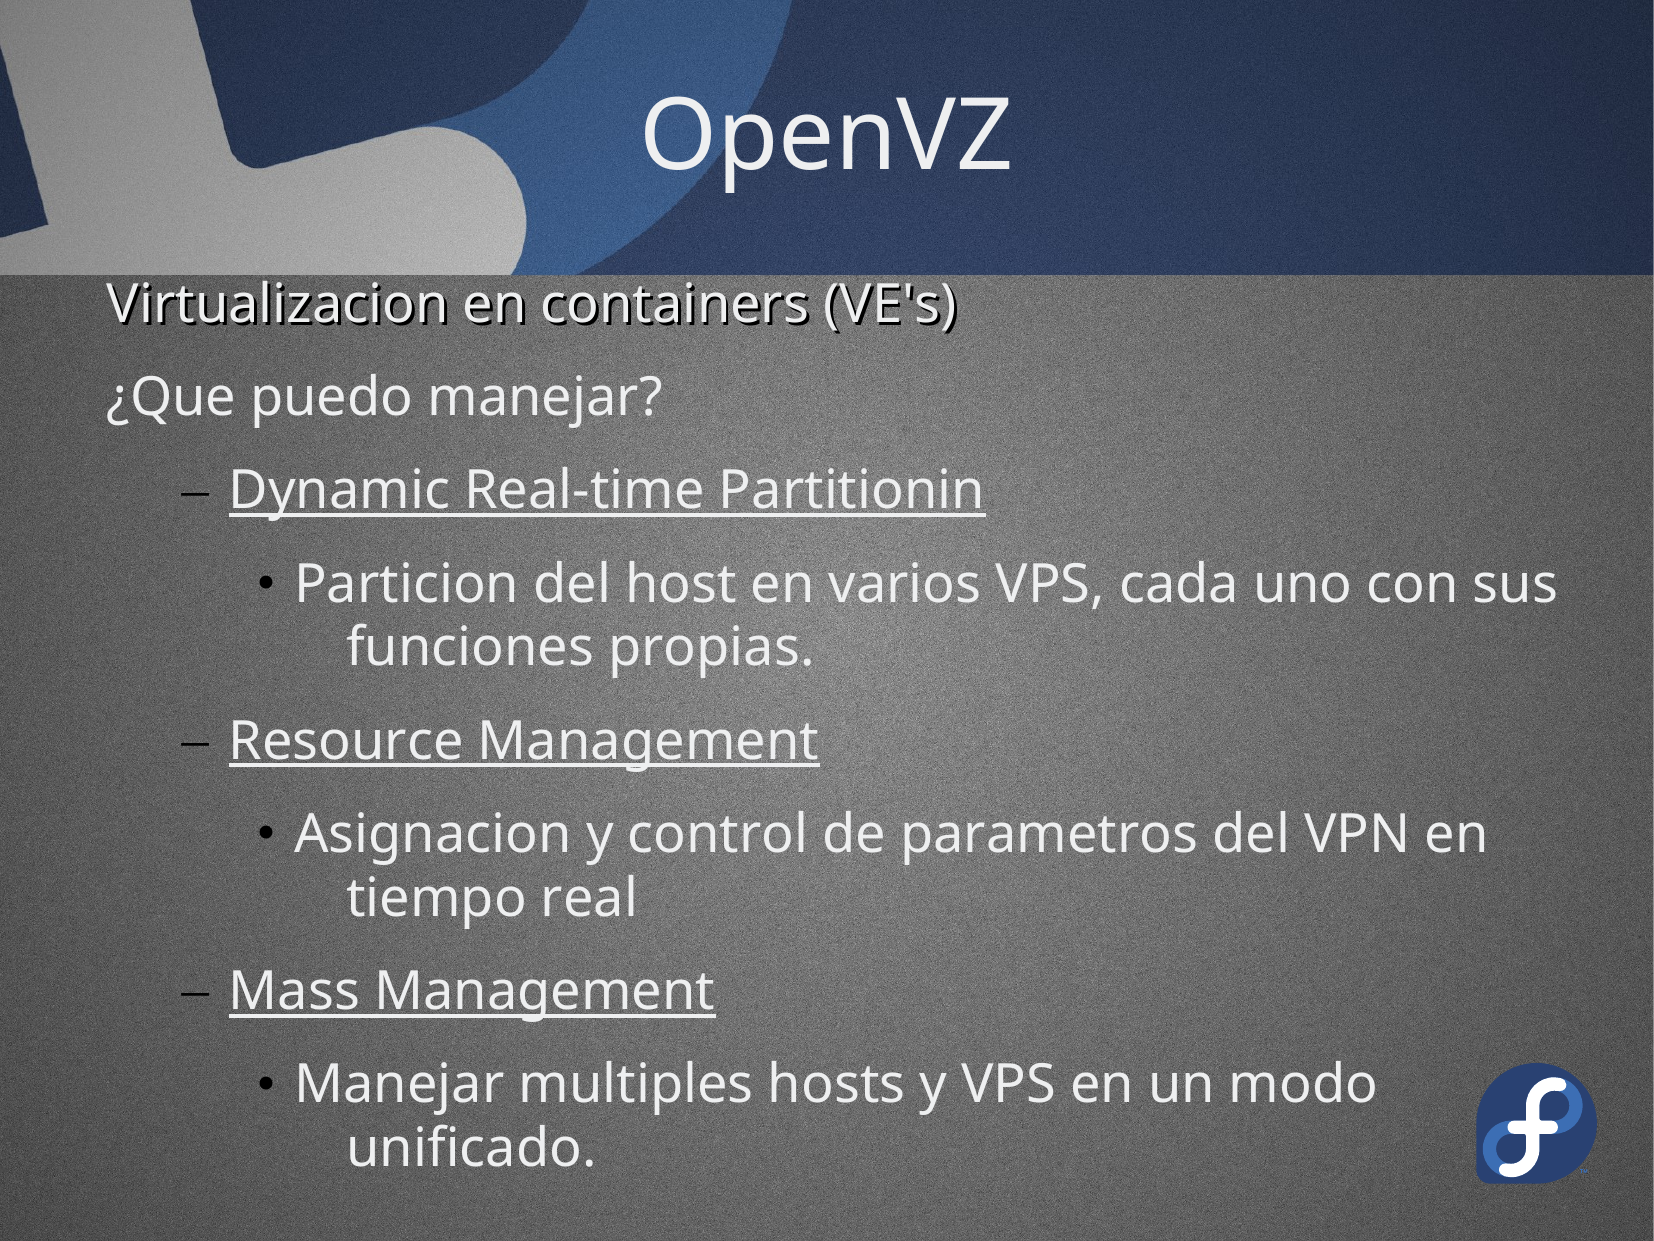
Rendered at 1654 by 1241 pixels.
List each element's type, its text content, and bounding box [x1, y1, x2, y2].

text_box Virtualizacion en containers (VE's) ¿Que puedo manejar? Dynamic Real-time Partitionin Particion del host en varios VPS, cada uno con sus funciones propias. Resource Management Asignacion y control de parametros del VPN en tiempo real Mass Management Manejar multiples hosts y VPS en un modo unificado. [88, 270, 1565, 979]
picture [0, 0, 1654, 1241]
text_box OpenVZ [88, 29, 1565, 237]
